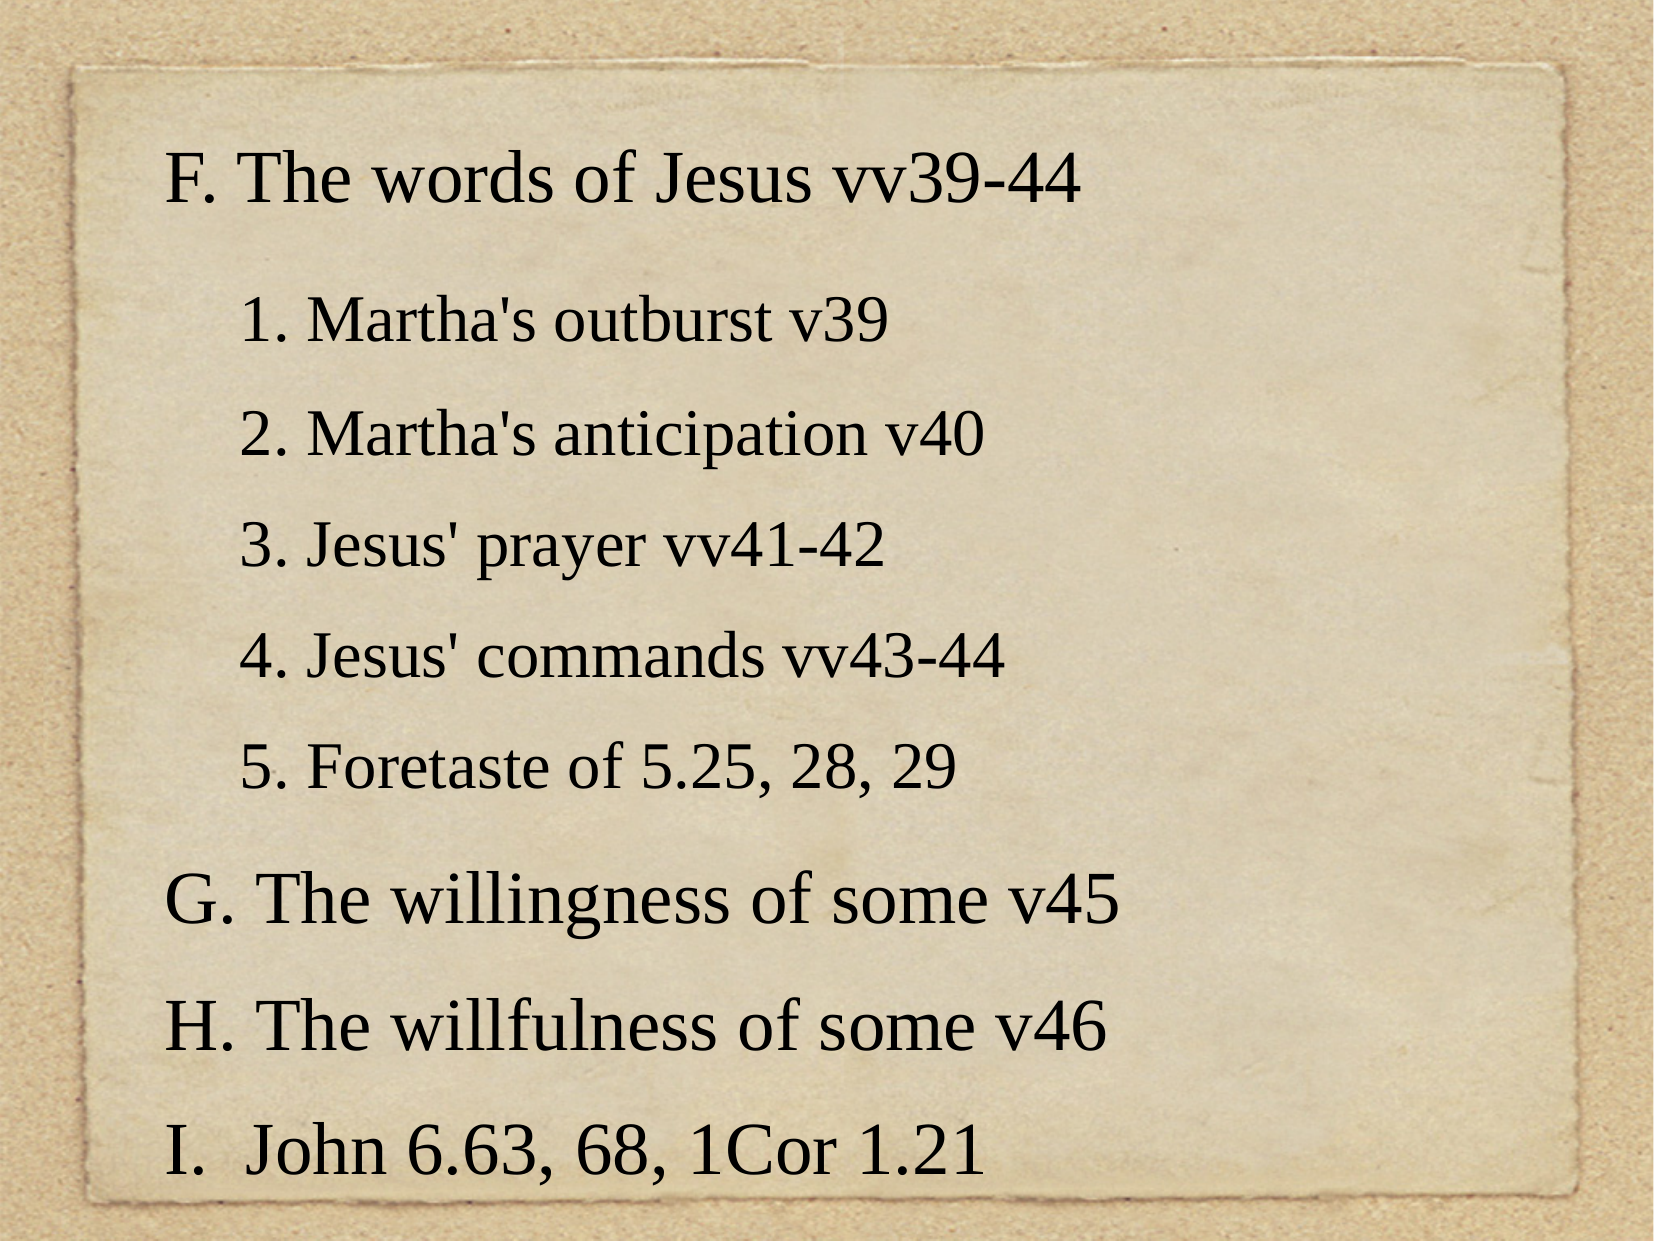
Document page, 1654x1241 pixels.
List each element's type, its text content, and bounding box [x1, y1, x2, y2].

picture [0, 0, 1654, 1241]
text_box F. The words of Jesus vv39-44 1. Martha's outburst v39 2. Martha's anticipation v40 3. Jesus' prayer vv41-42 4. Jesus' commands vv43-44 5. Foretaste of 5.25, 28, 29 G. The willingness of some v45 H. The willfulness of some v46 I. John 6.63, 68, 1Cor 1.21 [75, 75, 1576, 1201]
